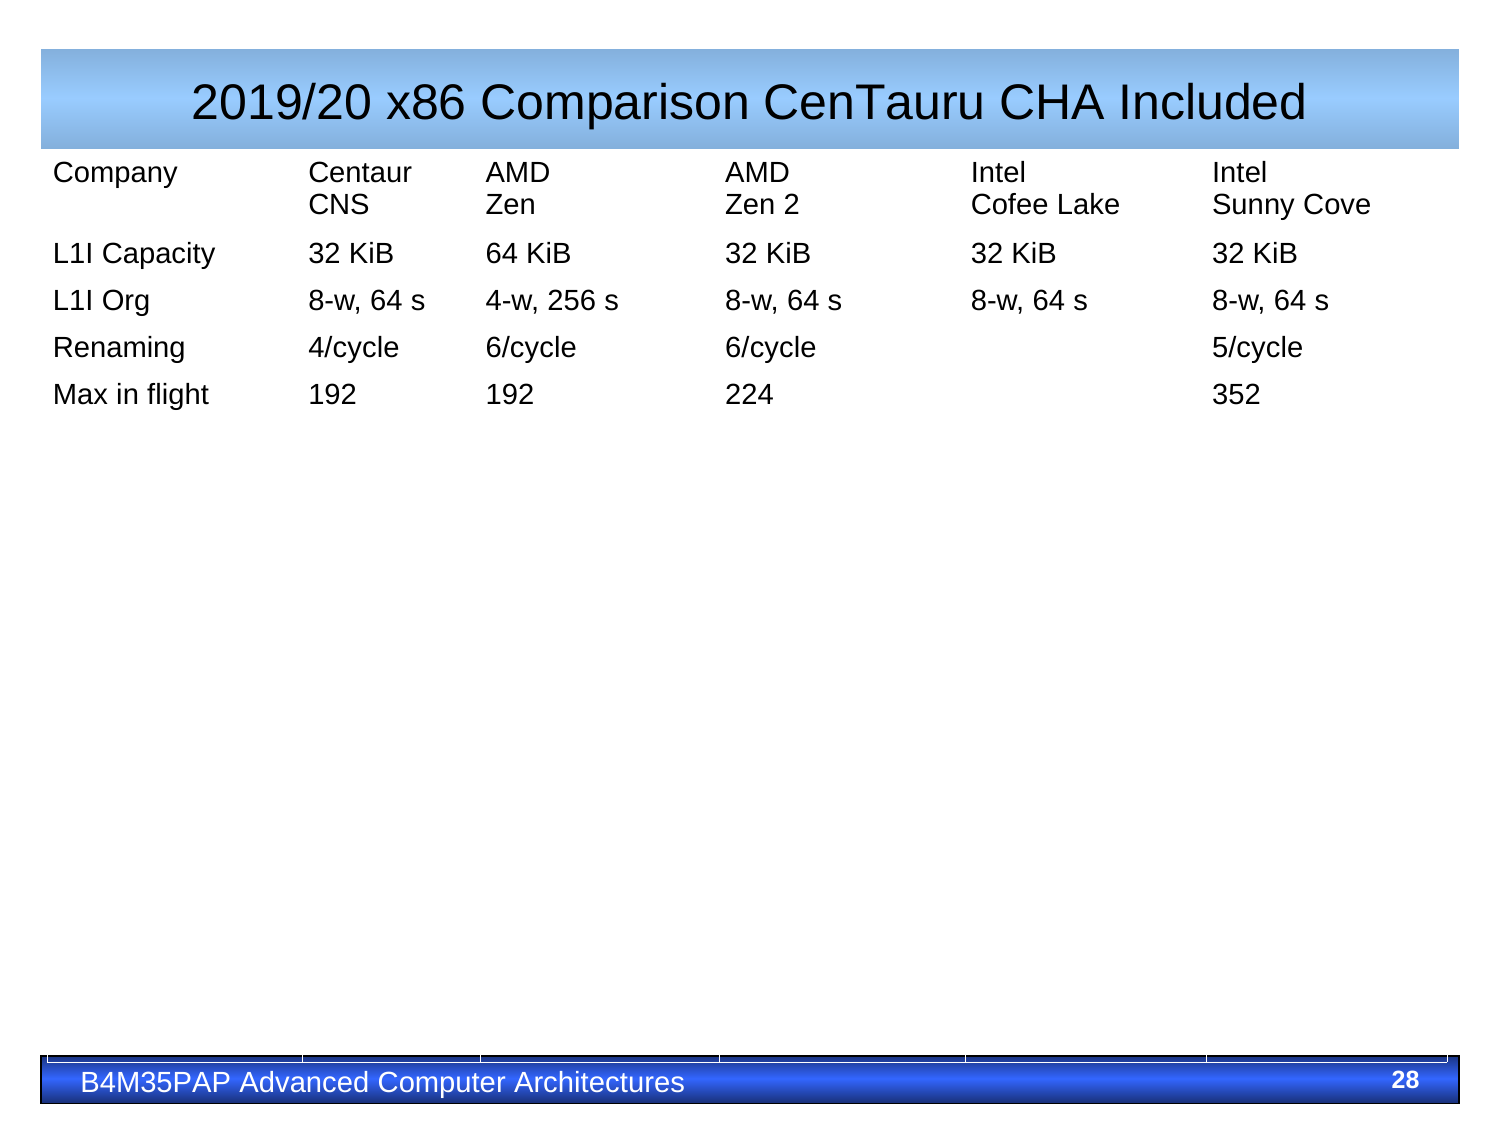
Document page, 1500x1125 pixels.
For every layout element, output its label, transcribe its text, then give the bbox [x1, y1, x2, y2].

table_cell [1207, 969, 1447, 1015]
table_cell [48, 665, 302, 711]
table_cell 32 KiB [303, 232, 480, 278]
table_cell [966, 922, 1206, 968]
table_cell [720, 829, 965, 874]
table_cell Max in flight [48, 373, 302, 419]
table_cell [1207, 875, 1447, 921]
table_cell 8-w, 64 s [966, 279, 1206, 325]
table_cell [48, 420, 302, 500]
table_cell [481, 583, 719, 664]
table_cell [48, 875, 302, 921]
table_cell [720, 712, 965, 828]
table_cell 8-w, 64 s [1207, 279, 1447, 325]
table_cell [966, 420, 1206, 500]
table_cell 64 KiB [481, 232, 719, 278]
table_cell 8-w, 64 s [303, 279, 480, 325]
table_cell [966, 501, 1206, 582]
table_cell 4/cycle [303, 326, 480, 372]
table_cell 4-w, 256 s [481, 279, 719, 325]
table_cell 5/cycle [1207, 326, 1447, 372]
table_cell [966, 326, 1206, 372]
table_cell [1207, 829, 1447, 874]
table_cell [481, 829, 719, 874]
table_cell [303, 583, 480, 664]
table_cell [966, 373, 1206, 419]
table_cell L1I Capacity [48, 232, 302, 278]
table_cell 6/cycle [720, 326, 965, 372]
table_cell [720, 420, 965, 500]
table_cell [966, 712, 1206, 828]
table_cell [481, 969, 719, 1015]
table_cell [1207, 665, 1447, 711]
table_header Centaur CNS [303, 151, 480, 231]
table_cell 224 [720, 373, 965, 419]
table_cell [1207, 922, 1447, 968]
table_cell 32 KiB [1207, 232, 1447, 278]
table_cell [303, 1016, 480, 1062]
title 2019/20 x86 Comparison CenTauru CHA Included [41, 49, 1459, 149]
table_cell [1207, 501, 1447, 582]
table_cell [720, 922, 965, 968]
table_cell [1207, 583, 1447, 664]
table_header Intel Cofee Lake [966, 151, 1206, 231]
table_header AMD Zen [481, 151, 719, 231]
table_cell 192 [303, 373, 480, 419]
table_cell [966, 583, 1206, 664]
table_cell [303, 665, 480, 711]
table_cell [720, 665, 965, 711]
table_cell [966, 969, 1206, 1015]
table_cell [481, 501, 719, 582]
table_cell 32 KiB [966, 232, 1206, 278]
table_cell [481, 420, 719, 500]
table_cell [966, 829, 1206, 874]
table_cell [48, 969, 302, 1015]
table_cell [303, 829, 480, 874]
table_cell [966, 875, 1206, 921]
table_cell [481, 1016, 719, 1062]
table_cell [303, 922, 480, 968]
table_cell 192 [481, 373, 719, 419]
table_cell 32 KiB [720, 232, 965, 278]
table_cell L1I Org [48, 279, 302, 325]
table_cell [48, 922, 302, 968]
table_cell [48, 712, 302, 828]
table_header AMD Zen 2 [720, 151, 965, 231]
table_cell [303, 969, 480, 1015]
table_header Intel Sunny Cove [1207, 151, 1447, 231]
table_cell [481, 922, 719, 968]
table_cell [303, 875, 480, 921]
table_cell Renaming [48, 326, 302, 372]
table_cell [481, 875, 719, 921]
table_header Company [48, 151, 302, 231]
table_cell [48, 501, 302, 582]
table_cell [303, 420, 480, 500]
table_cell [720, 583, 965, 664]
table_cell 8-w, 64 s [720, 279, 965, 325]
table_cell [481, 665, 719, 711]
table_cell [1207, 1016, 1447, 1062]
table_cell 6/cycle [481, 326, 719, 372]
table_cell [720, 875, 965, 921]
table_cell [48, 1016, 302, 1062]
table_cell [720, 969, 965, 1015]
table_cell [720, 1016, 965, 1062]
table_cell [48, 829, 302, 874]
table_cell [966, 1016, 1206, 1062]
table_cell [303, 712, 480, 828]
table_cell [1207, 712, 1447, 828]
table_cell 352 [1207, 373, 1447, 419]
table_cell [481, 712, 719, 828]
table_cell [966, 665, 1206, 711]
table_cell [303, 501, 480, 582]
table_cell [48, 583, 302, 664]
table_cell [720, 501, 965, 582]
table_cell [1207, 420, 1447, 500]
